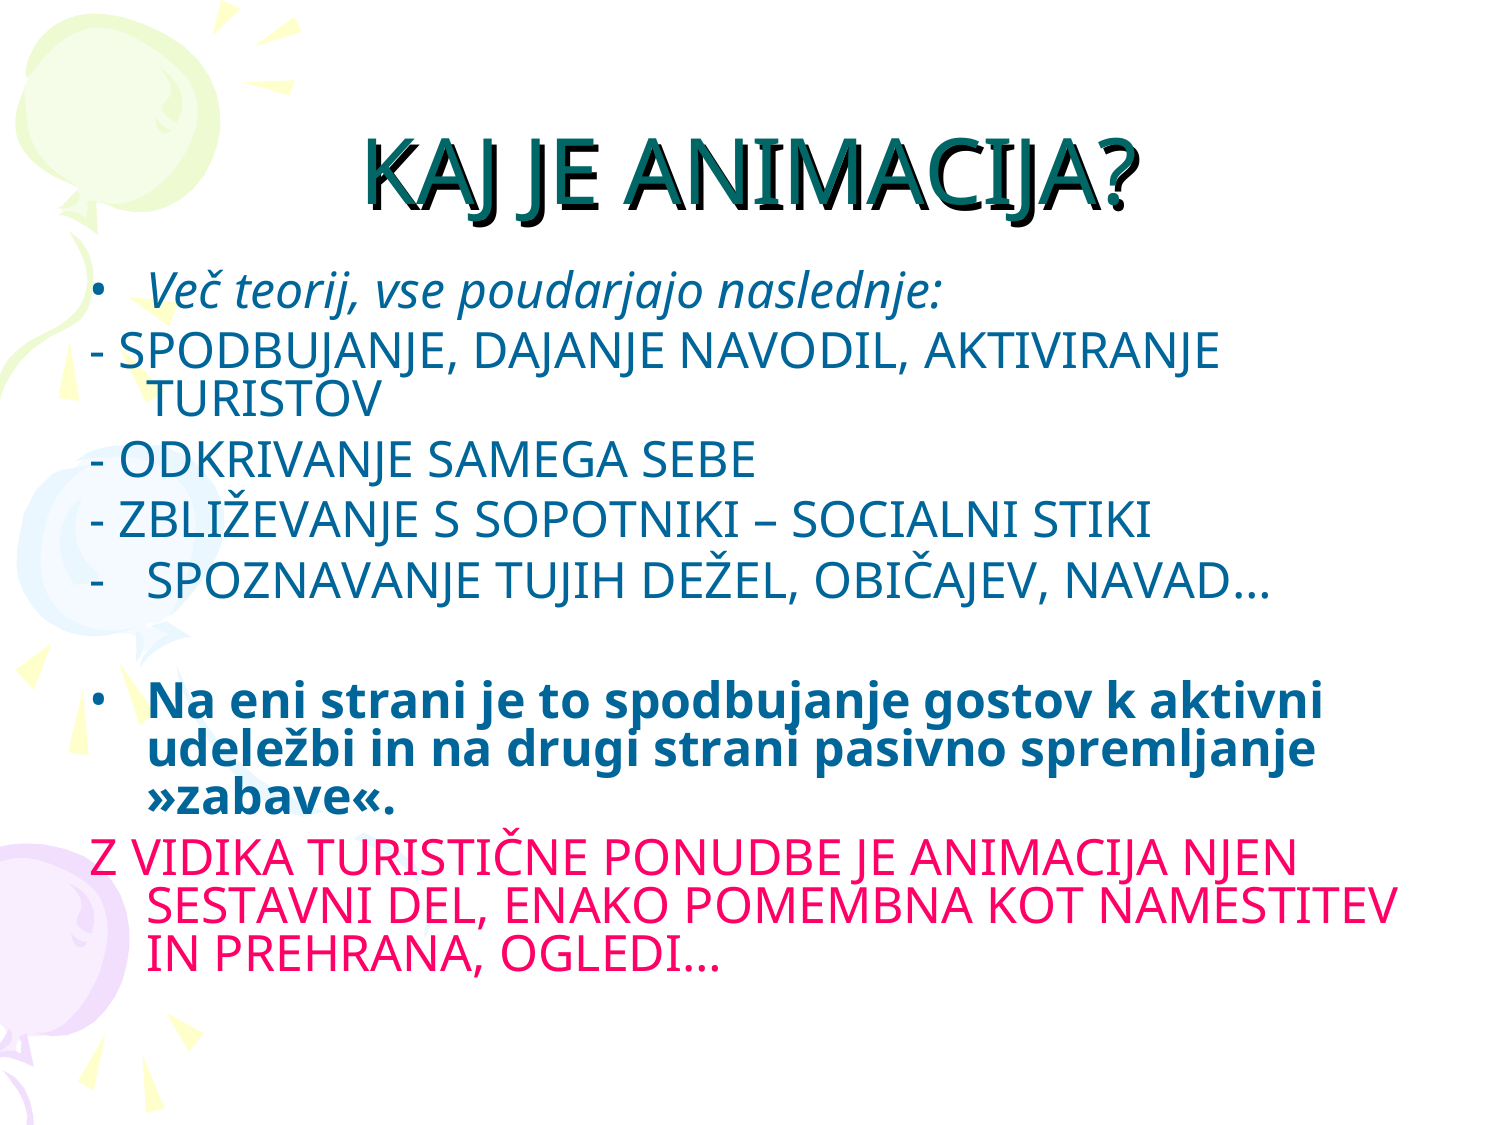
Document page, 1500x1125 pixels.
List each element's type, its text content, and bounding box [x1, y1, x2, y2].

list Več teorij, vse poudarjajo naslednje: - SPODBUJANJE, DAJANJE NAVODIL, AKTIVIRANJE TURISTOV - ODKRIVANJE SAMEGA SEBE - ZBLIŽEVANJE S SOPOTNIKI – SOCIALNI STIKI SPOZNAVANJE TUJIH DEŽEL, OBIČAJEV, NAVAD… Na eni strani je to spodbujanje gostov k aktivni udeležbi in na drugi strani pasivno spremljanje »zabave«. Z VIDIKA TURISTIČNE PONUDBE JE ANIMACIJA NJEN SESTAVNI DEL, ENAKO POMEMBNA KOT NAMESTITEV IN PREHRANA, OGLEDI… [75, 262, 1426, 994]
title KAJ JE ANIMACIJA? [72, 16, 1426, 233]
